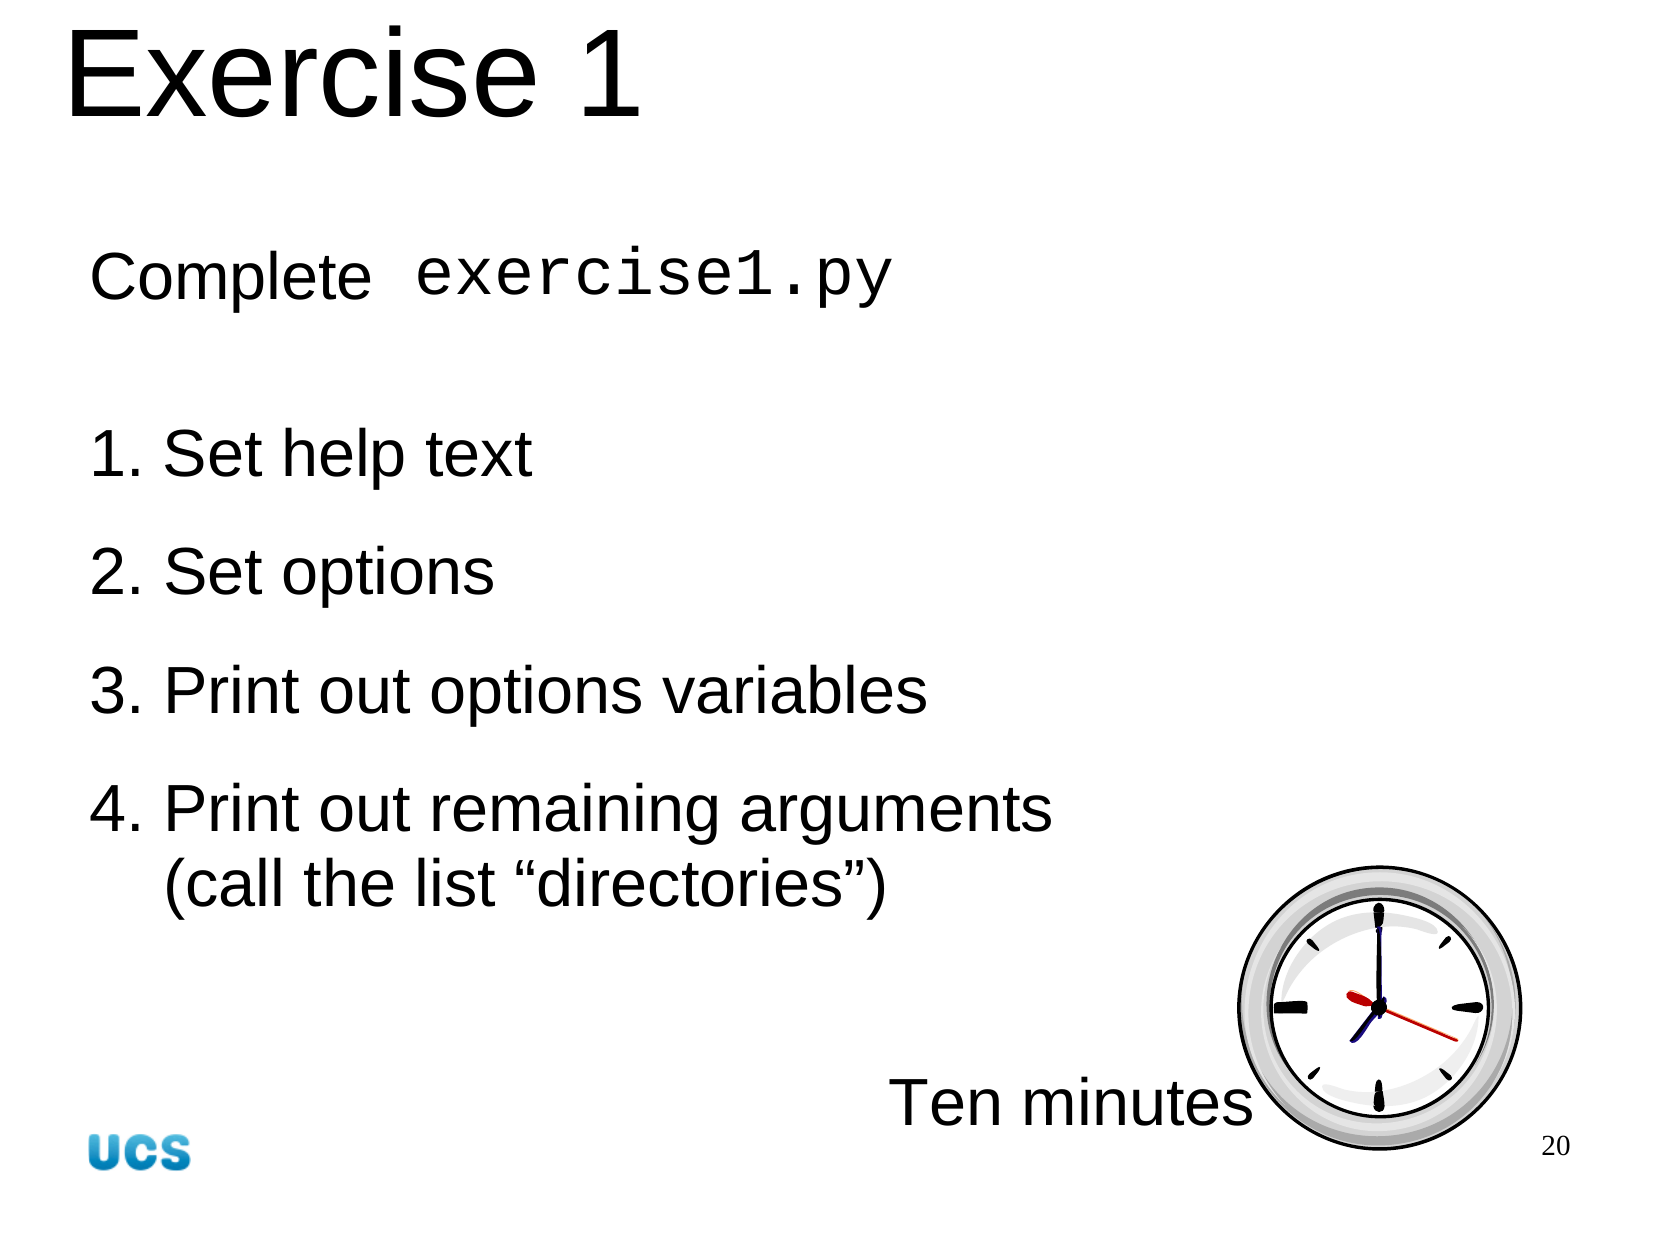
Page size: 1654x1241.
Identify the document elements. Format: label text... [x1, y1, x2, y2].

text_box 3. Print out options variables [86, 649, 936, 731]
text_box Ten minutes [885, 1062, 1260, 1143]
text_box exercise1.py [411, 236, 898, 318]
text_box 1. Set help text [86, 413, 538, 495]
picture [88, 1133, 191, 1172]
text_box 2. Set options [86, 531, 501, 613]
text_box Exercise 1 [59, 0, 649, 146]
picture [1237, 865, 1556, 1163]
text_box Complete [86, 236, 379, 317]
text_box 4. Print out remaining arguments (call the list “directories”) [86, 767, 1062, 924]
